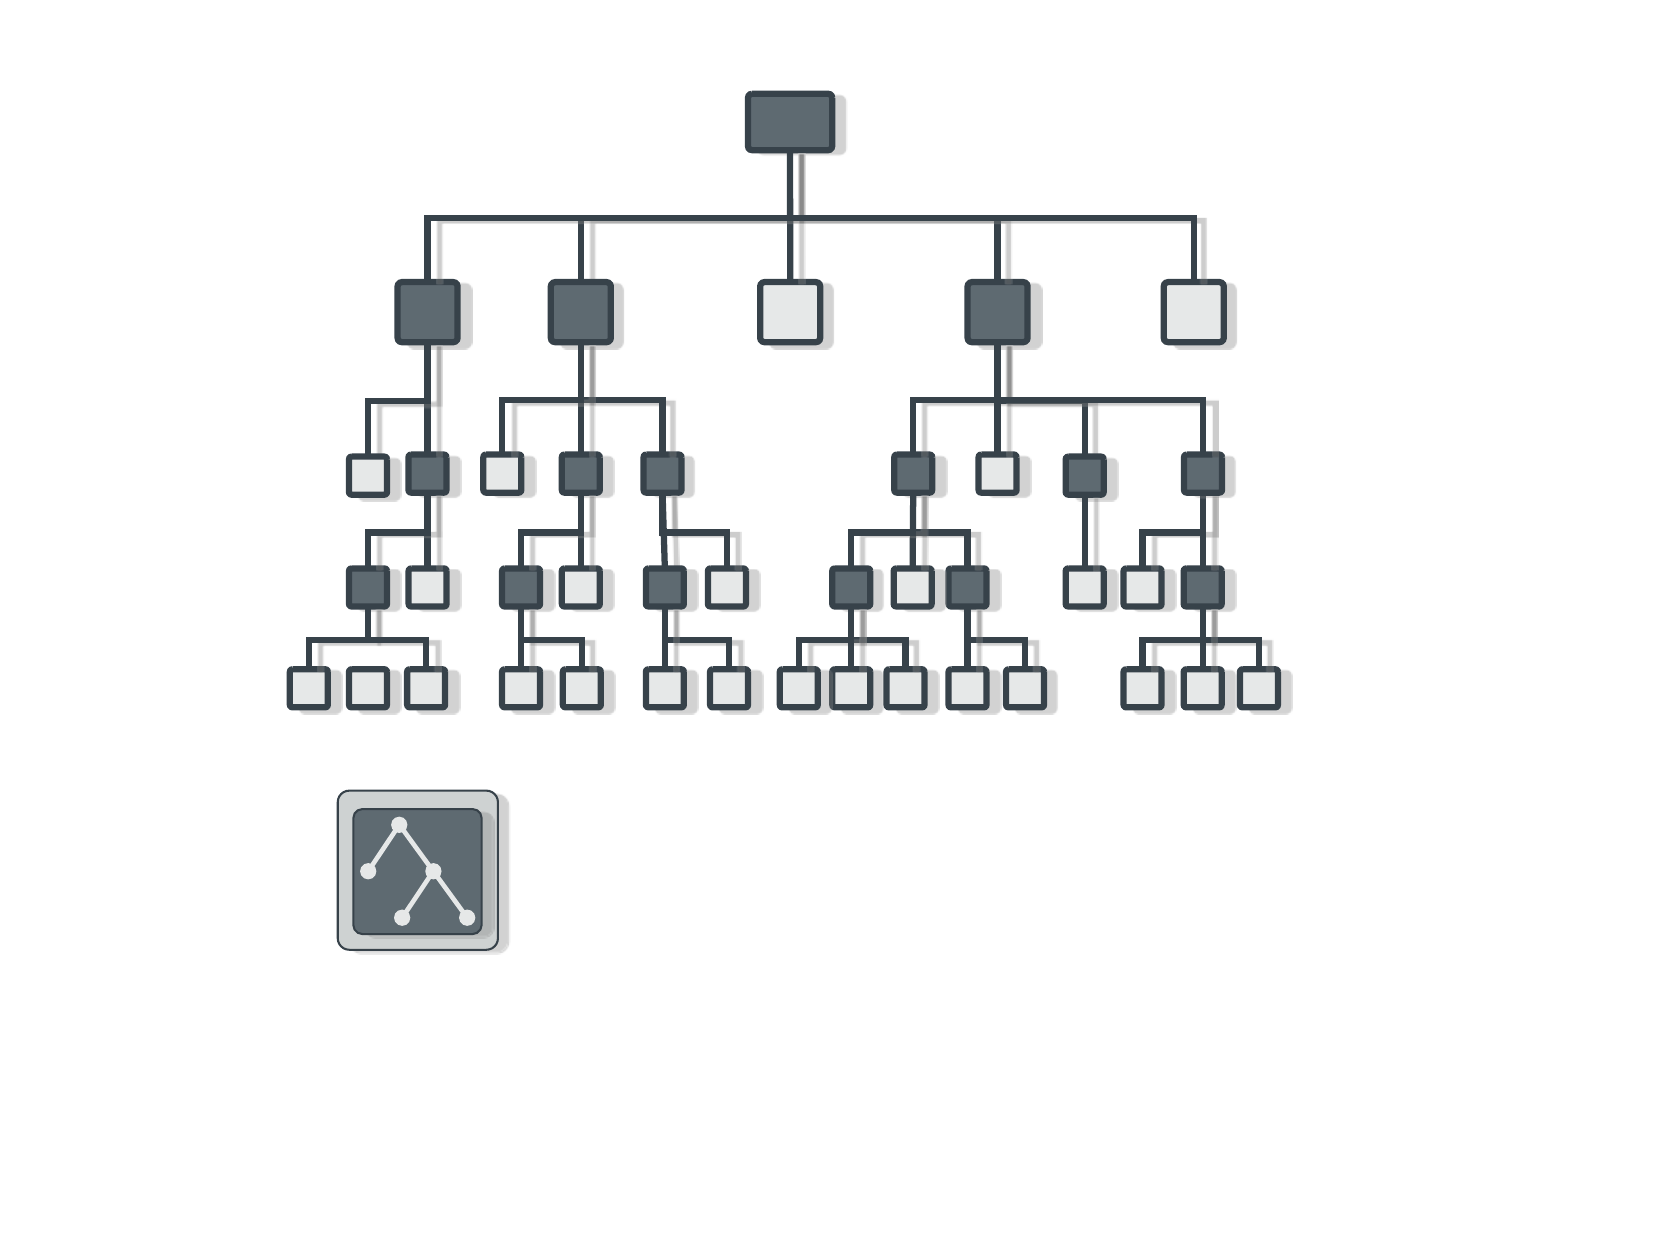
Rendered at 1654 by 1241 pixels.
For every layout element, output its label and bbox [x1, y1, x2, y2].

text_box [585, 568, 589, 607]
text_box [779, 669, 818, 708]
text_box [893, 568, 932, 607]
text_box [550, 282, 611, 343]
text_box [707, 568, 726, 607]
text_box [337, 790, 498, 950]
text_box [427, 568, 432, 607]
text_box [1183, 568, 1222, 607]
text_box [732, 568, 737, 607]
text_box [502, 669, 541, 708]
text_box [967, 282, 1028, 343]
text_box [371, 669, 376, 708]
text_box [1206, 669, 1211, 708]
text_box [886, 669, 925, 708]
text_box [1065, 456, 1104, 495]
text_box [948, 568, 987, 607]
text_box [408, 454, 447, 493]
text_box [710, 669, 749, 708]
text_box [1006, 669, 1045, 708]
text_box [1123, 568, 1162, 607]
text_box [894, 454, 933, 493]
text_box [397, 282, 458, 343]
text_box [832, 669, 871, 708]
text_box [349, 669, 365, 708]
text_box [1123, 669, 1162, 708]
text_box [440, 568, 447, 607]
text_box [483, 454, 522, 493]
text_box [407, 669, 446, 708]
text_box [561, 568, 579, 607]
text_box [643, 454, 682, 493]
text_box [1239, 669, 1278, 708]
text_box [832, 568, 871, 607]
text_box [971, 669, 976, 708]
text_box [408, 568, 421, 607]
text_box [645, 568, 684, 607]
text_box [1184, 454, 1223, 493]
text_box [502, 568, 541, 607]
text_box [349, 568, 387, 607]
text_box [1163, 282, 1224, 343]
text_box [561, 454, 600, 493]
text_box [760, 282, 821, 343]
text_box [983, 669, 987, 708]
text_box [747, 93, 833, 151]
text_box [289, 669, 328, 708]
text_box [1065, 568, 1104, 607]
text_box [349, 456, 387, 495]
text_box [948, 669, 964, 708]
text_box [645, 669, 684, 708]
text_box [978, 454, 1017, 493]
text_box [1183, 669, 1200, 708]
text_box [562, 669, 601, 708]
